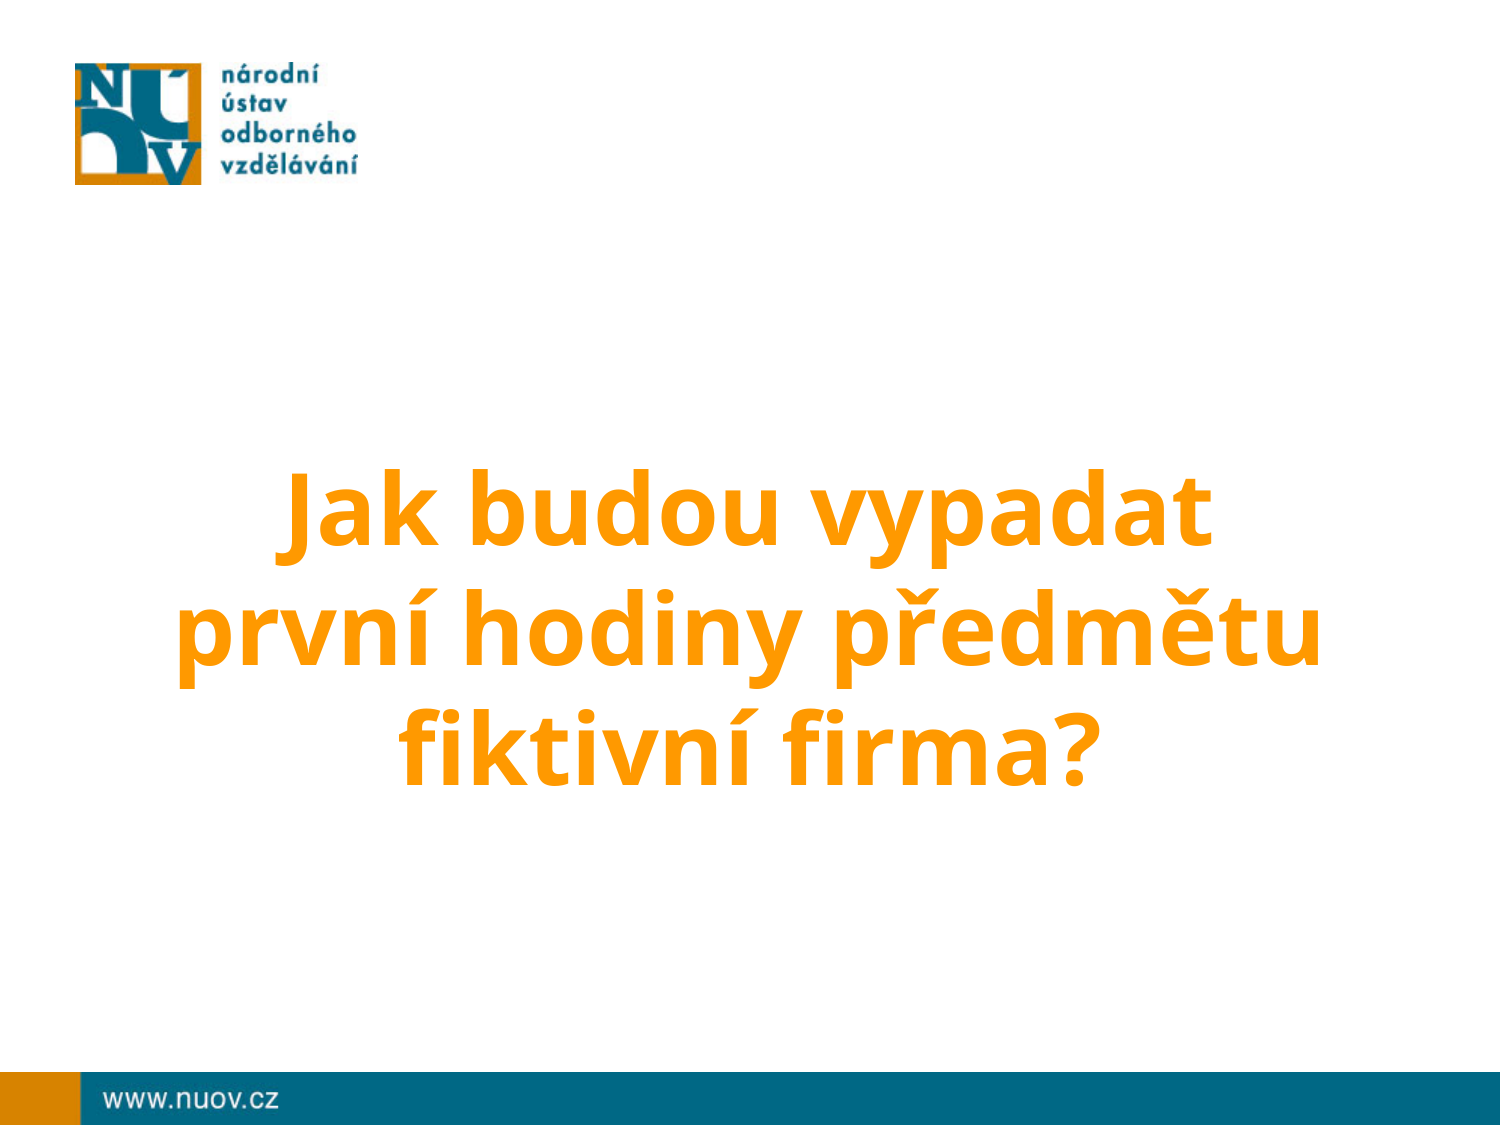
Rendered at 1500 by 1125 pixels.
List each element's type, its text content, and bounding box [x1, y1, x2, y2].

text_box [75, 62, 358, 185]
text_box Jak budou vypadat první hodiny předmětu fiktivní firma? [75, 437, 1426, 813]
text_box [0, 1072, 1500, 1125]
